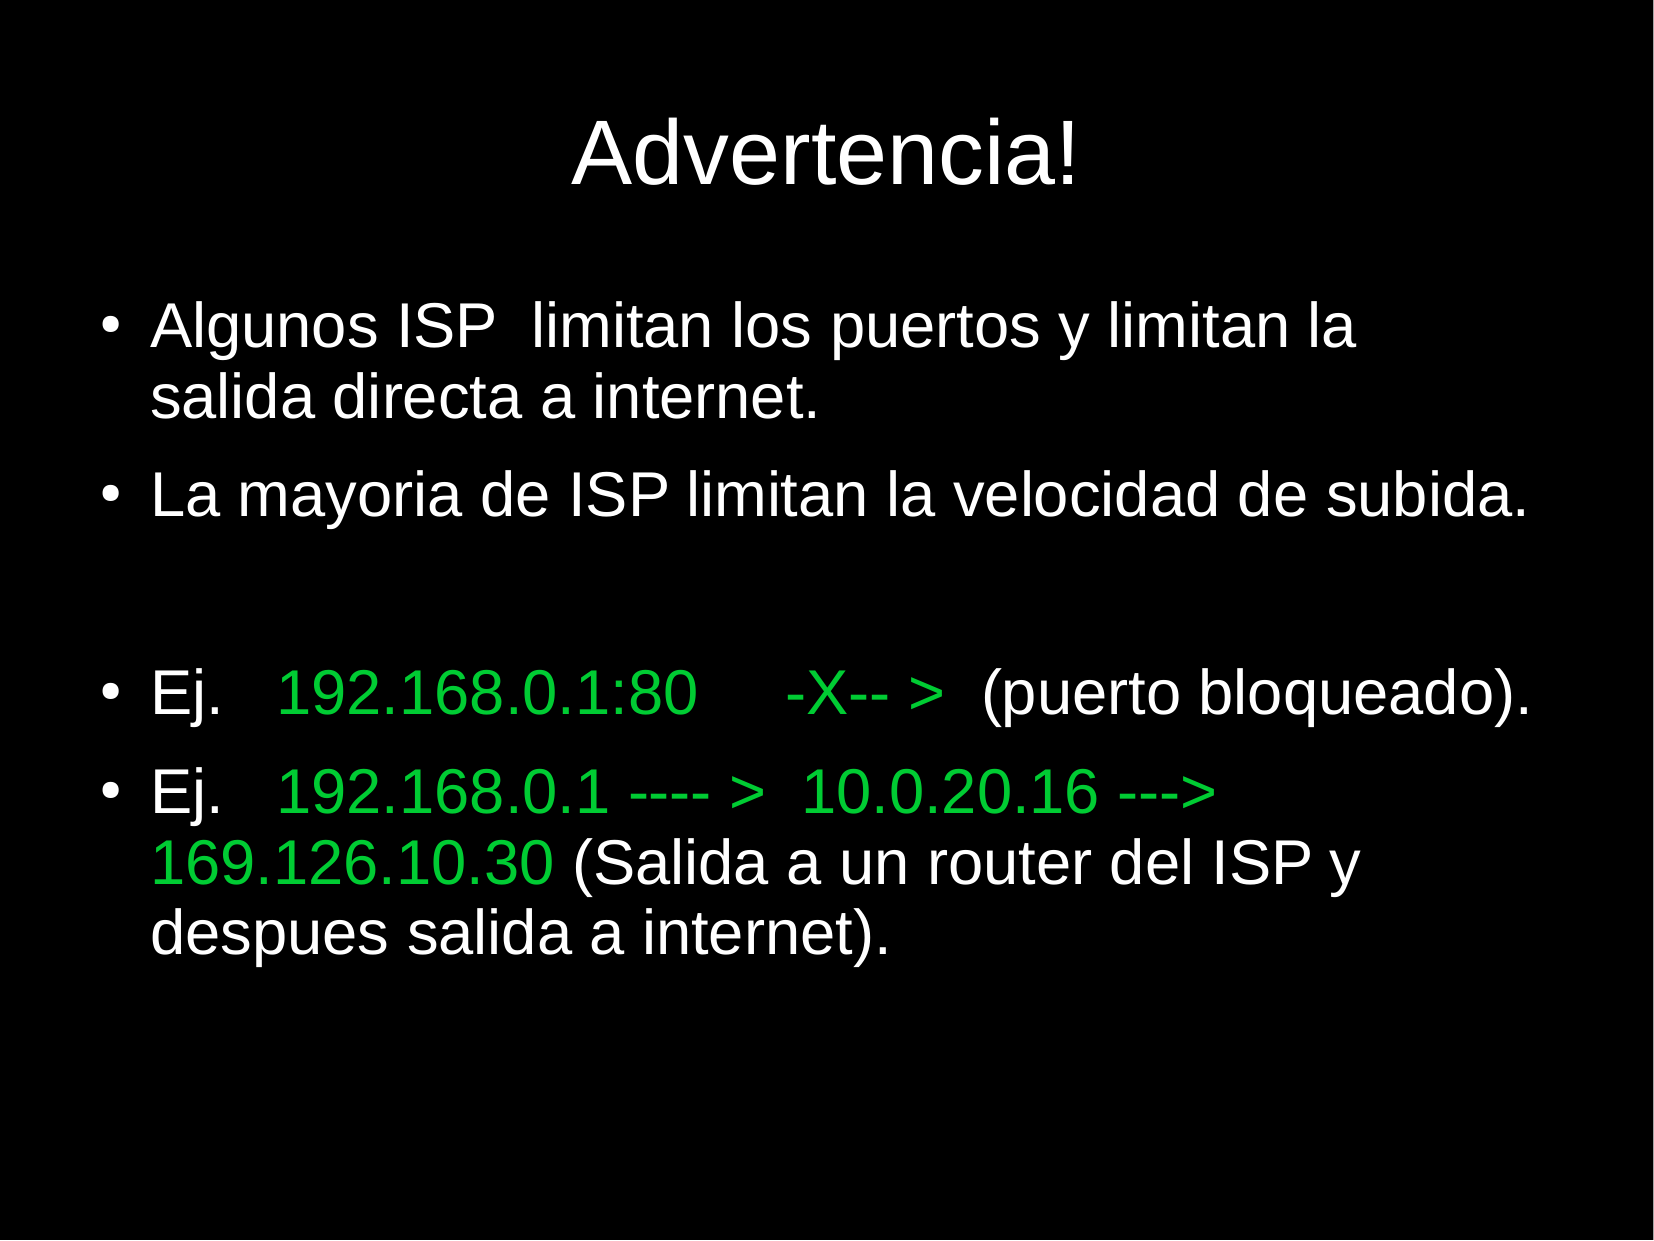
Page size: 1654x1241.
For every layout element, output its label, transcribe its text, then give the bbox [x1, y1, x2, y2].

list Algunos ISP limitan los puertos y limitan la salida directa a internet. La mayoria de ISP limitan la velocidad de subida. Ej. 192.168.0.1:80 -X-- > (puerto bloqueado). Ej. 192.168.0.1 ---- > 10.0.20.16 ---> 169.126.10.30 (Salida a un router del ISP y despues salida a internet). [82, 290, 1538, 1010]
title Advertencia! [82, 49, 1571, 257]
